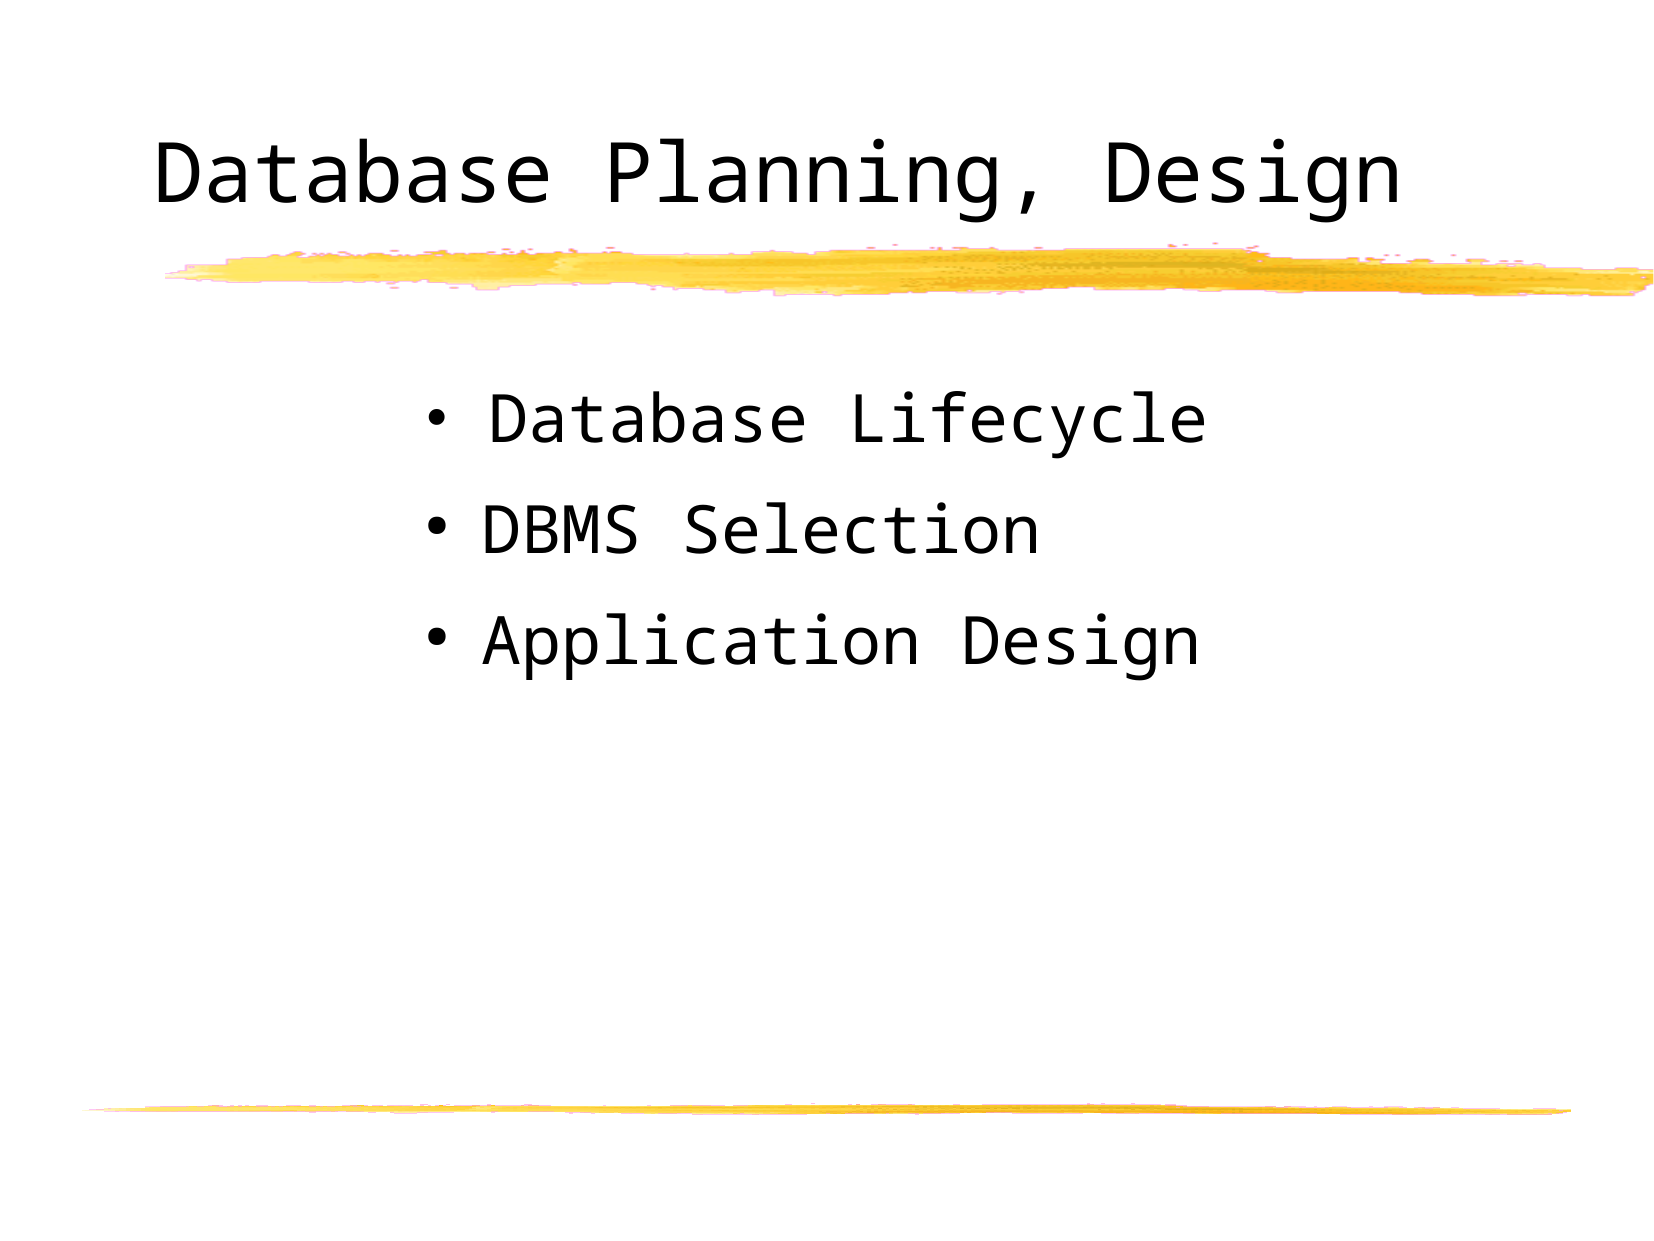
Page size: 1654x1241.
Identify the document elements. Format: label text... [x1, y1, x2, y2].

list Database Lifecycle DBMS Selection Application Design [410, 358, 1415, 847]
picture [165, 237, 1654, 308]
title Database Planning, Design [76, 28, 1482, 235]
picture [82, 1102, 1571, 1117]
